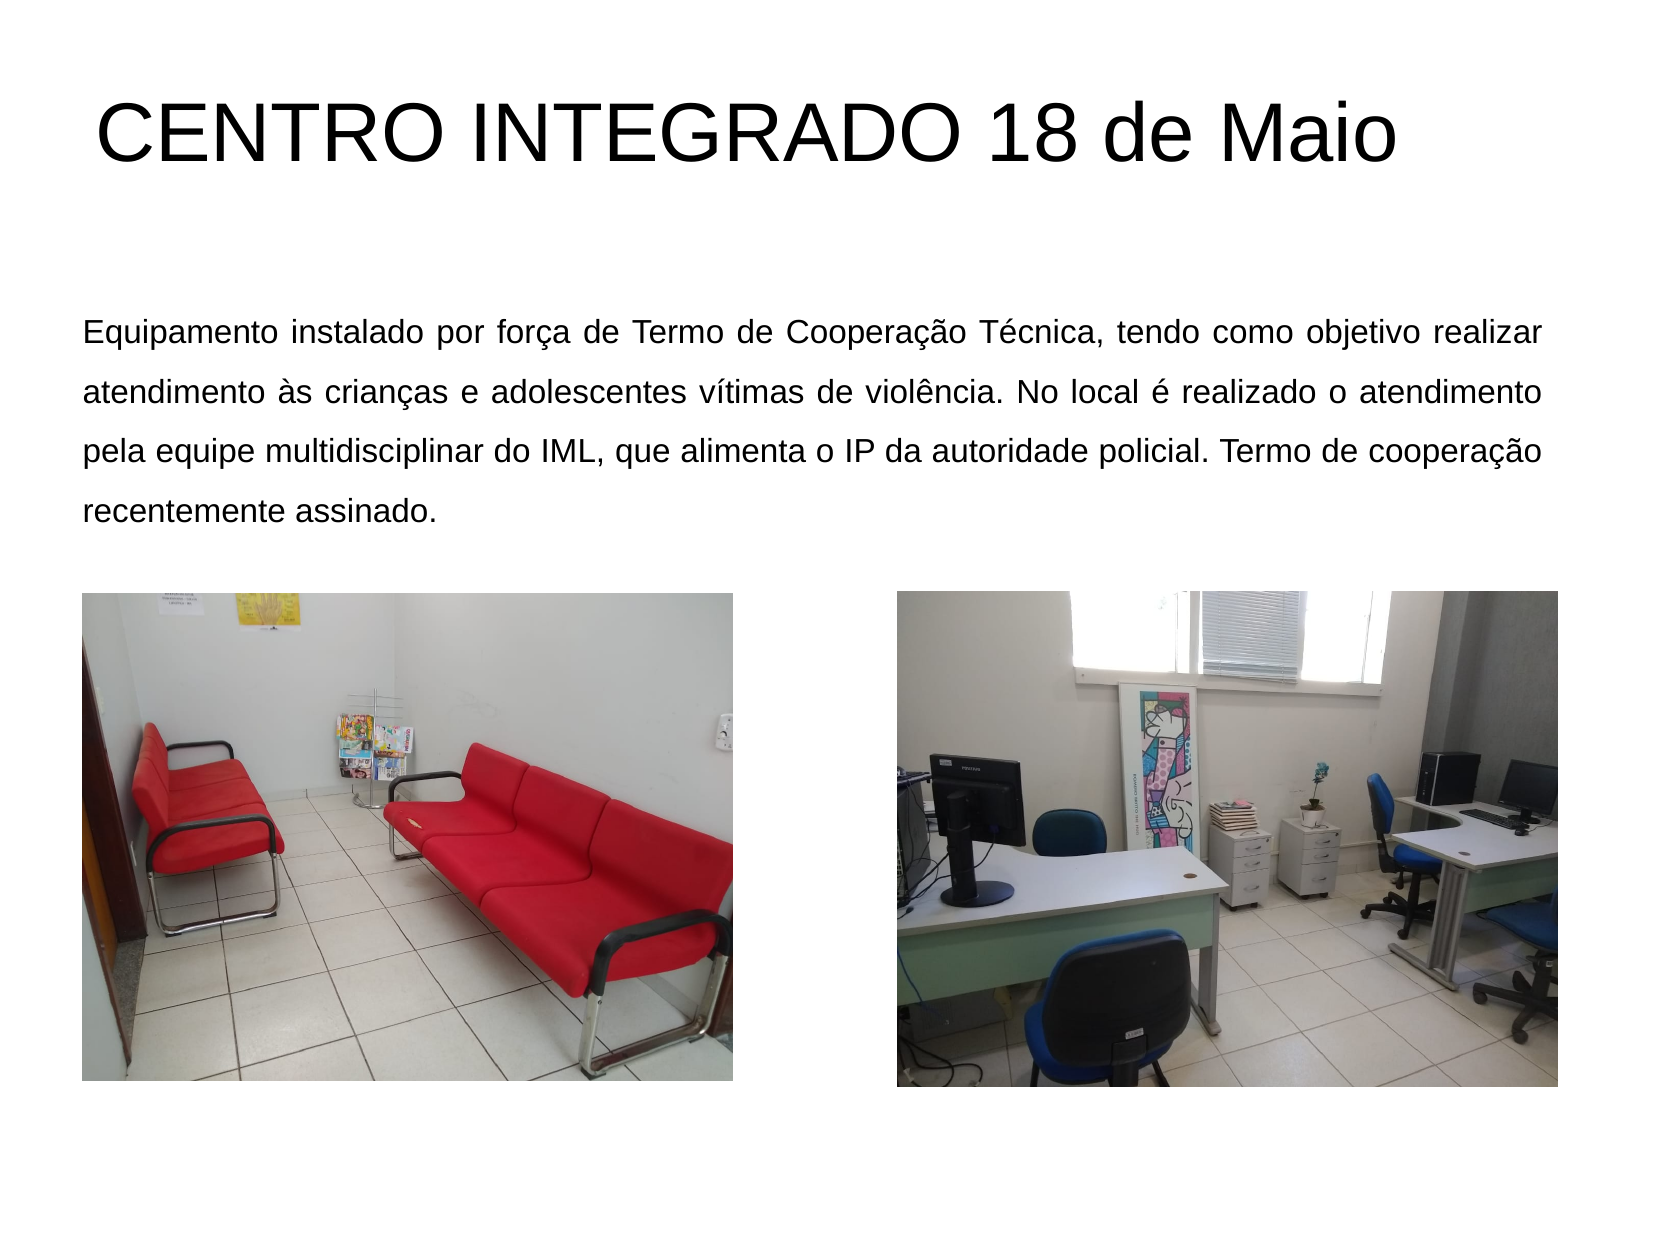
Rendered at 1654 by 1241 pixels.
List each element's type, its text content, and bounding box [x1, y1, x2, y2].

picture [897, 592, 1558, 1087]
list Equipamento instalado por força de Termo de Cooperação Técnica, tendo como objetivo realizar atendimento às crianças e adolescentes vítimas de violência. No local é realizado o atendimento pela equipe multidisciplinar do IML, que alimenta o IP da autoridade policial. Termo de cooperação recentemente assinado. [82, 290, 1571, 1010]
picture [82, 593, 733, 1081]
title CENTRO INTEGRADO 18 de Maio [82, 47, 1412, 229]
